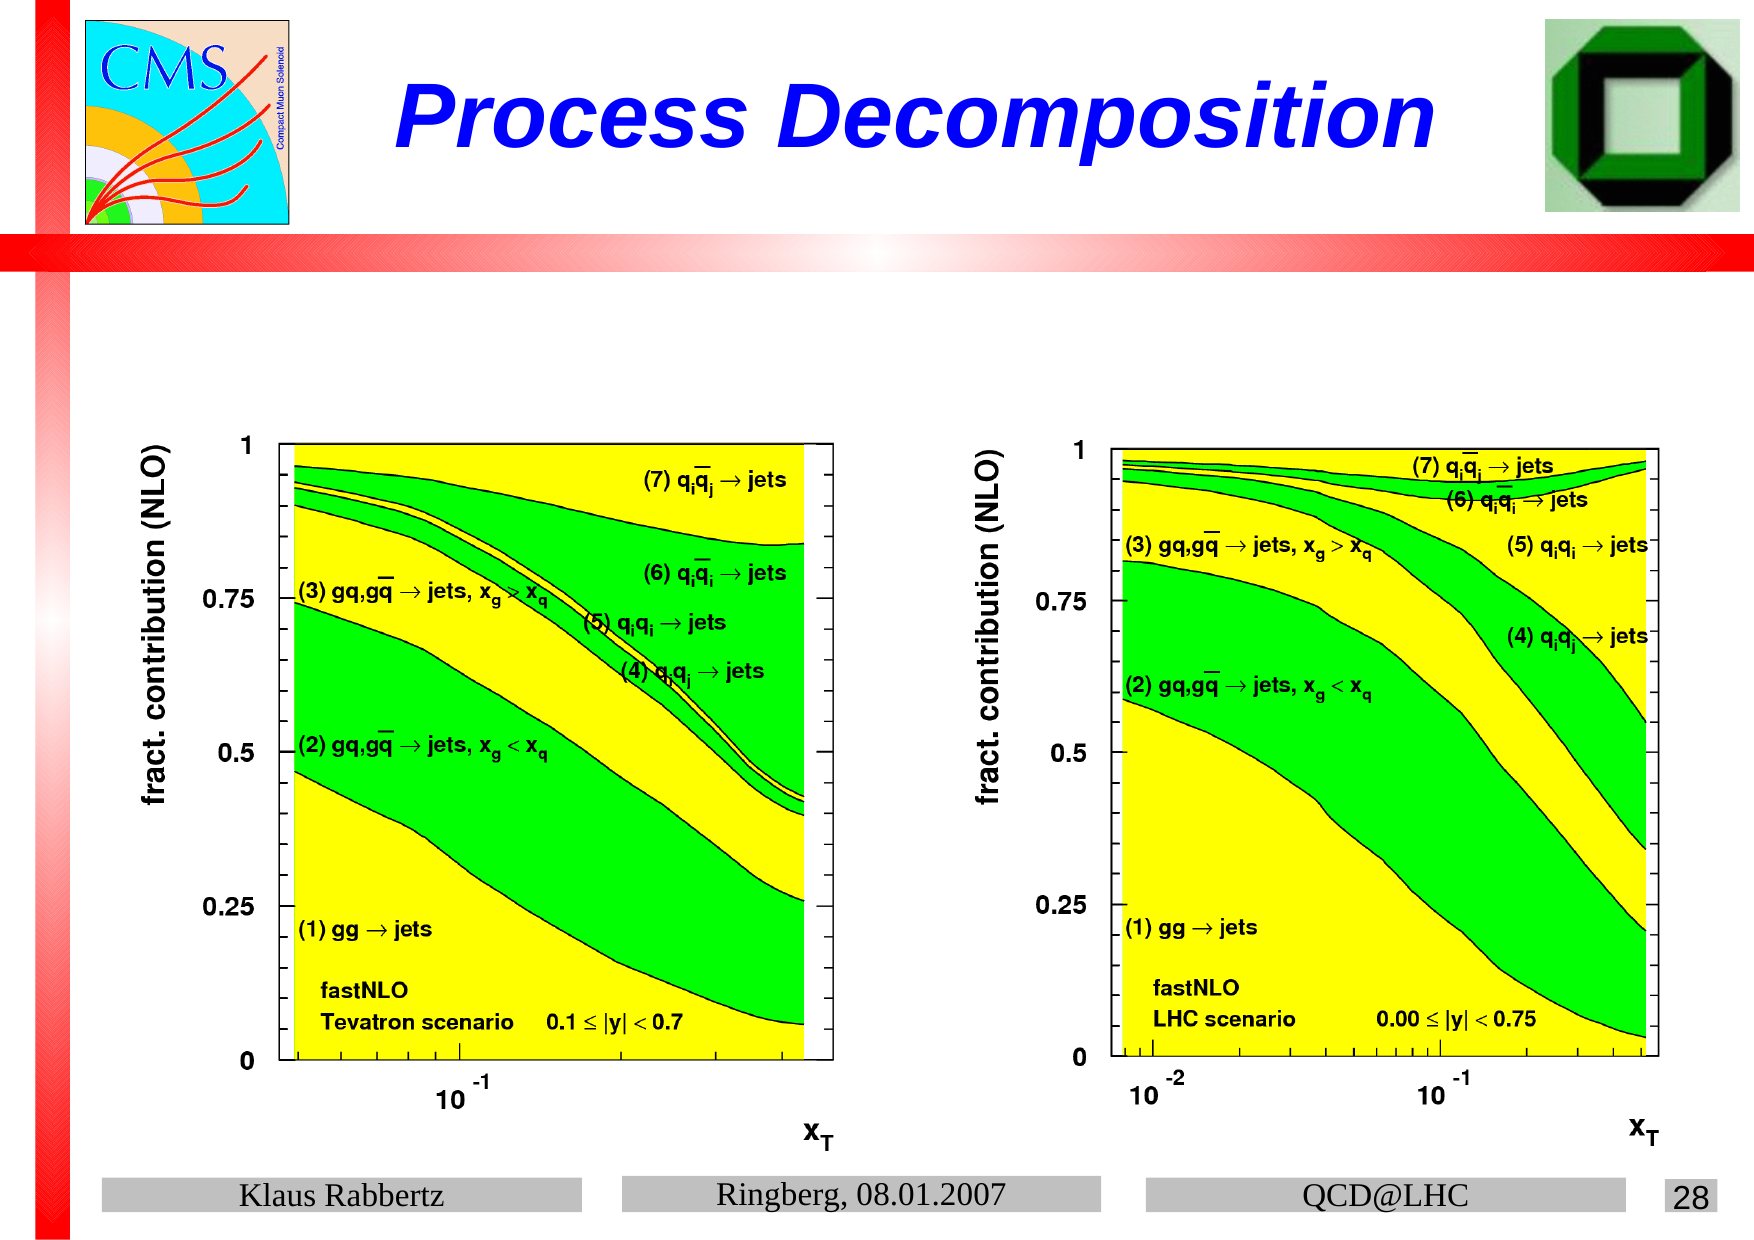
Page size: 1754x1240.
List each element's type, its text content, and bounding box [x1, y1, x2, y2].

picture [127, 419, 865, 1158]
picture [961, 424, 1690, 1153]
picture [1545, 19, 1740, 212]
picture [84, 19, 290, 225]
title Process Decomposition [317, 11, 1517, 219]
